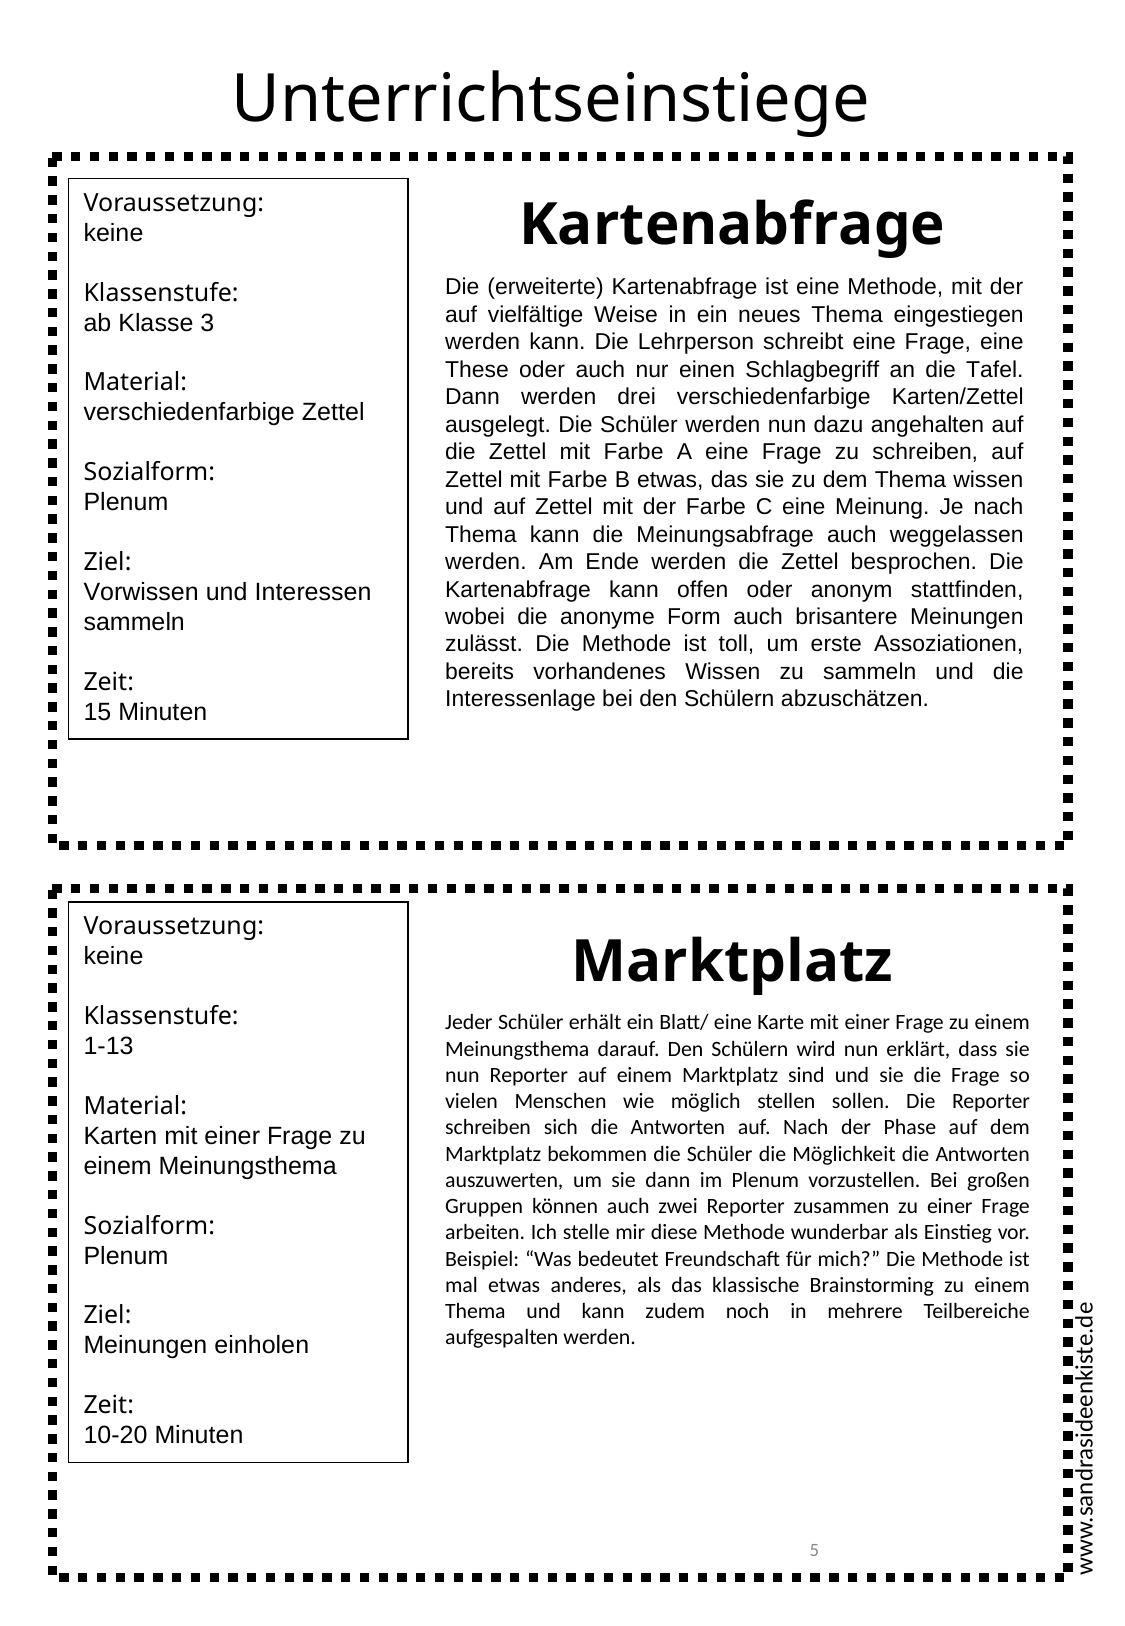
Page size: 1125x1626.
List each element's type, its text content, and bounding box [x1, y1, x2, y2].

text_box Die (erweiterte) Kartenabfrage ist eine Methode, mit der auf vielfältige Weise in ein neues Thema eingestiegen werden kann. Die Lehrperson schreibt eine Frage, eine These oder auch nur einen Schlagbegriff an die Tafel. Dann werden drei verschiedenfarbige Karten/Zettel ausgelegt. Die Schüler werden nun dazu angehalten auf die Zettel mit Farbe A eine Frage zu schreiben, auf Zettel mit Farbe B etwas, das sie zu dem Thema wissen und auf Zettel mit der Farbe C eine Meinung. Je nach Thema kann die Meinungsabfrage auch weggelassen werden. Am Ende werden die Zettel besprochen. Die Kartenabfrage kann offen oder anonym stattfinden, wobei die anonyme Form auch brisantere Meinungen zulässt. Die Methode ist toll, um erste Assoziationen, bereits vorhandenes Wissen zu sammeln und die Interessenlage bei den Schülern abzuschätzen. [430, 264, 1039, 724]
text_box Unterrichtseinstiege [52, 47, 1069, 144]
text_box Voraussetzung: keine Klassenstufe: ab Klasse 3 Material: verschiedenfarbige Zettel Sozialform: Plenum Ziel: Vorwissen und Interessen sammeln Zeit: 15 Minuten [68, 178, 409, 740]
text_box www.sandrasideenkiste.de [1059, 1074, 1106, 1591]
text_box [794, 1506, 1048, 1593]
text_box Jeder Schüler erhält ein Blatt/ eine Karte mit einer Frage zu einem Meinungsthema darauf. Den Schülern wird nun erklärt, dass sie nun Reporter auf einem Marktplatz sind und sie die Frage so vielen Menschen wie möglich stellen sollen. Die Reporter schreiben sich die Antworten auf. Nach der Phase auf dem Marktplatz bekommen die Schüler die Möglichkeit die Antworten auszuwerten, um sie dann im Plenum vorzustellen. Bei großen Gruppen können auch zwei Reporter zusammen zu einer Frage arbeiten. Ich stelle mir diese Methode wunderbar als Einstieg vor. Beispiel: “Was bedeutet Freundschaft für mich?” Die Methode ist mal etwas anderes, als das klassische Brainstorming zu einem Thema und kann zudem noch in mehrere Teilbereiche aufgespalten werden. [430, 1000, 1047, 1361]
text_box Kartenabfrage [410, 178, 1055, 265]
text_box Marktplatz [410, 915, 1055, 1002]
text_box Voraussetzung: keine Klassenstufe: 1-13 Material: Karten mit einer Frage zu einem Meinungsthema Sozialform: Plenum Ziel: Meinungen einholen Zeit: 10-20 Minuten [68, 902, 409, 1463]
